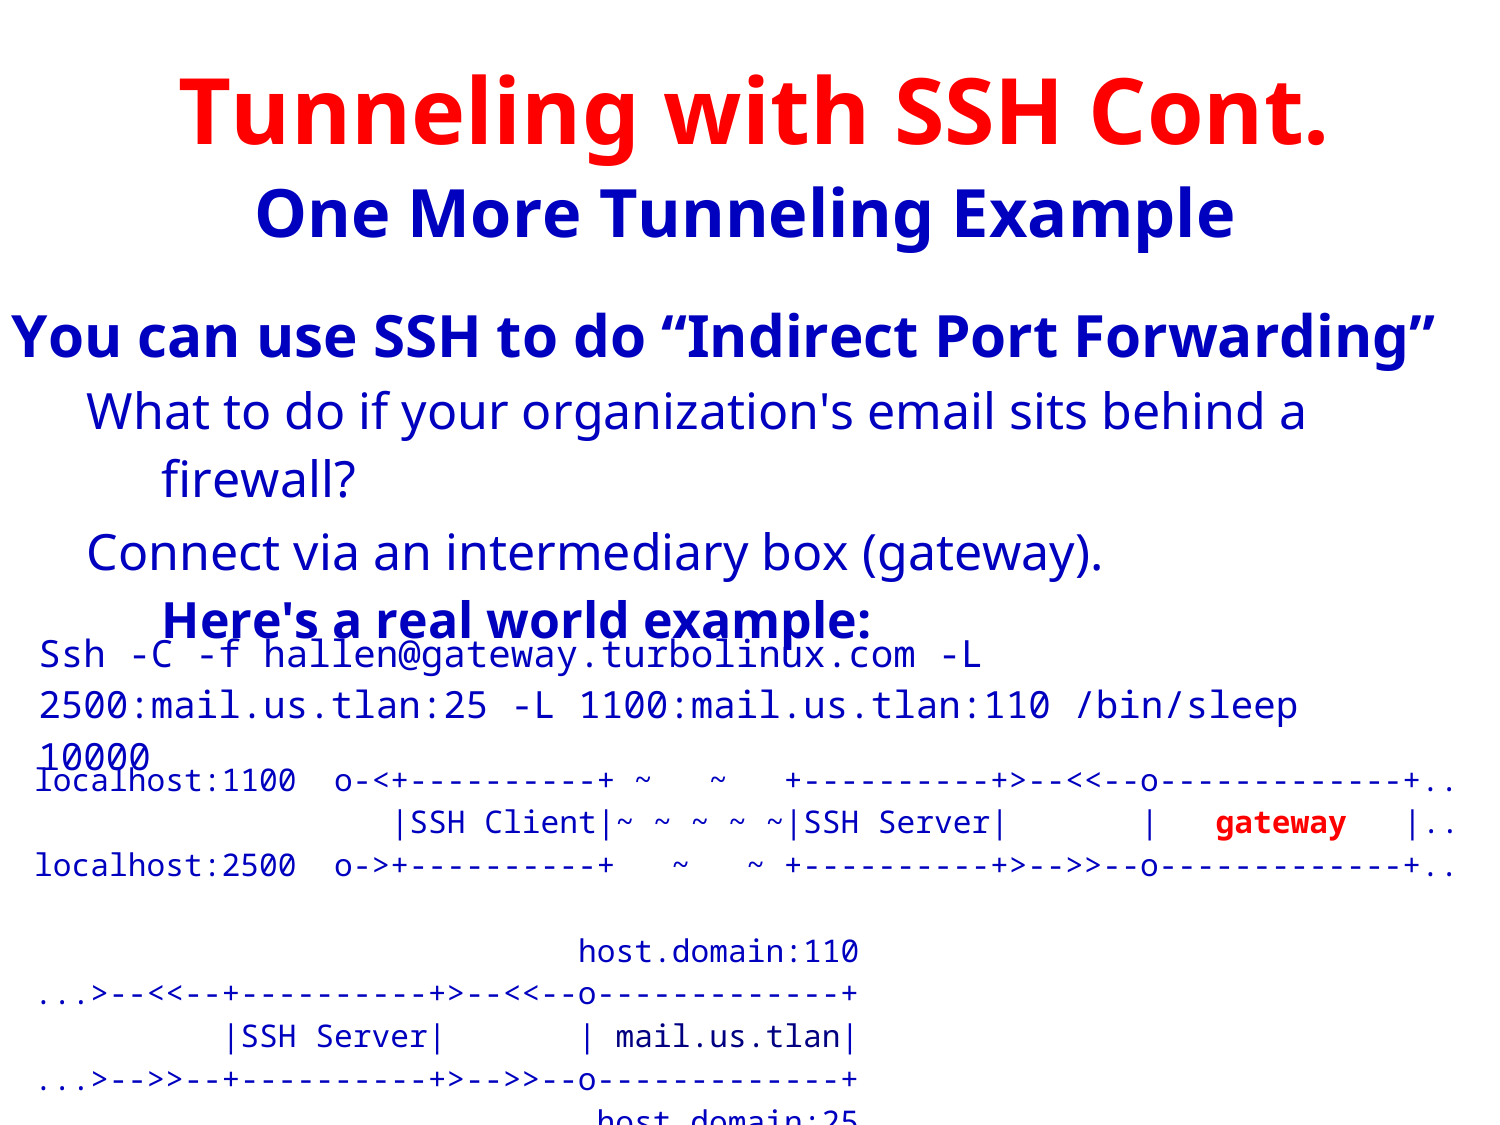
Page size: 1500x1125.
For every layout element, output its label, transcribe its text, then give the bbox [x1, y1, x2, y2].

text_box localhost:1100 o-<+----------+ ~ ~ +----------+>--<<--o-------------+.. |SSH Client|~ ~ ~ ~ ~|SSH Server| | gateway |.. localhost:2500 o->+----------+ ~ ~ +----------+>-->>--o-------------+.. host.domain:110 ...>--<<--+----------+>--<<--o-------------+ |SSH Server| | mail.us.tlan| ...>-->>--+----------+>-->>--o-------------+ host.domain:25 [34, 757, 1478, 1093]
title Tunneling with SSH Cont. [191, 46, 1341, 169]
text_box Ssh -C -f hallen@gateway.turbolinux.com -L 2500:mail.us.tlan:25 -L 1100:mail.us.tlan:110 /bin/sleep 10000 [38, 627, 1421, 757]
list One More Tunneling Example You can use SSH to do “Indirect Port Forwarding” What to do if your organization's email sits behind a firewall? Connect via an intermediary box (gateway). Here's a real world example: [11, 175, 1480, 1107]
